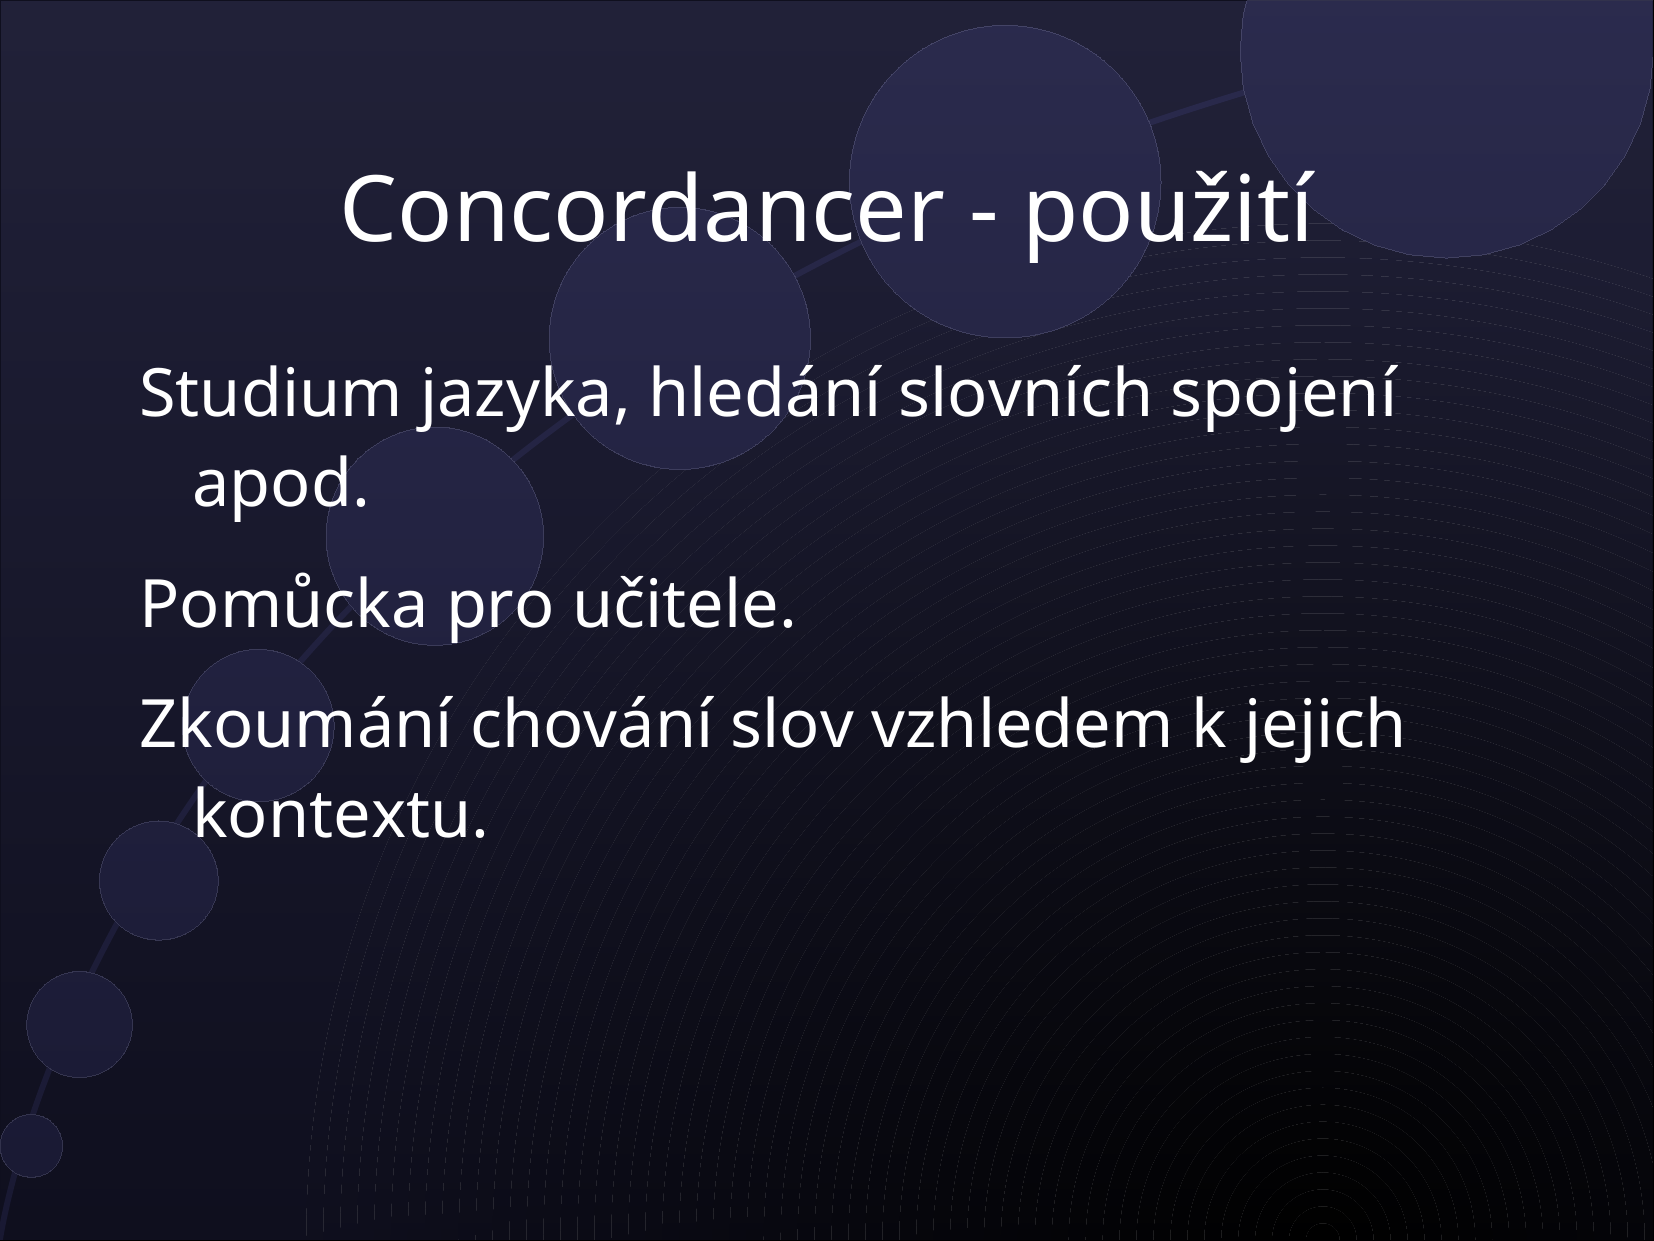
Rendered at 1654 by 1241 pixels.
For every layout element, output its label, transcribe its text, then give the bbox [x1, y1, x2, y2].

list Studium jazyka, hledání slovních spojení apod. Pomůcka pro učitele. Zkoumání chování slov vzhledem k jejich kontextu. [121, 344, 1534, 1127]
title Concordancer - použití [121, 102, 1534, 311]
